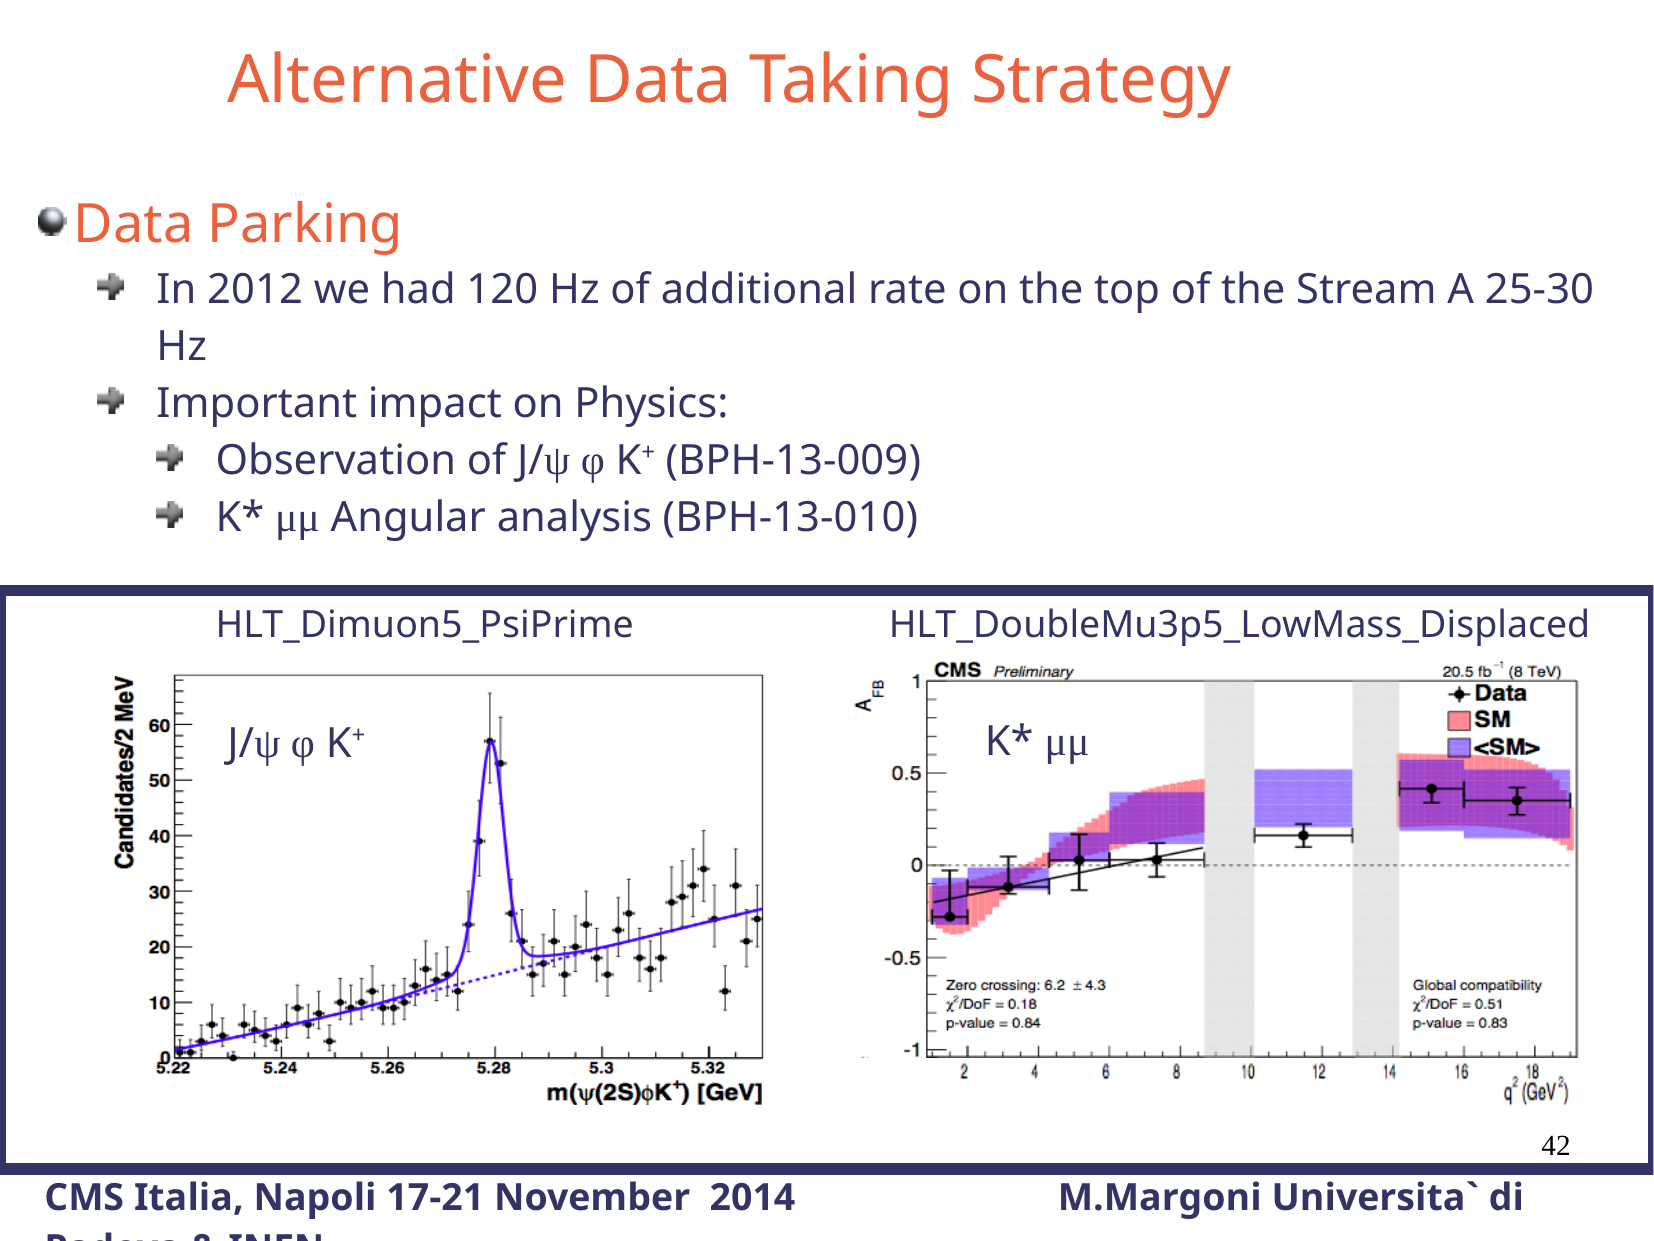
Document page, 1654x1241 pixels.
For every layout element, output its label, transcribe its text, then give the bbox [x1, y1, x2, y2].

picture [927, 1062, 1571, 1109]
text_box J/ψ φ K+ [212, 705, 409, 786]
picture [845, 643, 1595, 1058]
text_box Alternative Data Taking Strategy [17, 23, 1654, 139]
text_box Data Parking In 2012 we had 120 Hz of additional rate on the top of the Stream A 25-30 Hz Important impact on Physics: Observation of J/ψ φ K+ (BPH-13-009) K* μμ Angular analysis (BPH-13-010) [23, 177, 1654, 585]
text_box HLT_Dimuon5_PsiPrime [200, 596, 756, 664]
text_box HLT_DoubleMu3p5_LowMass_Displaced [874, 596, 1648, 664]
text_box K* μμ [970, 702, 1111, 783]
text_box CMS Italia, Napoli 17-21 November 2014 M.Margoni Universita` di Padova & INFN [29, 1175, 1625, 1237]
picture [88, 647, 780, 1105]
